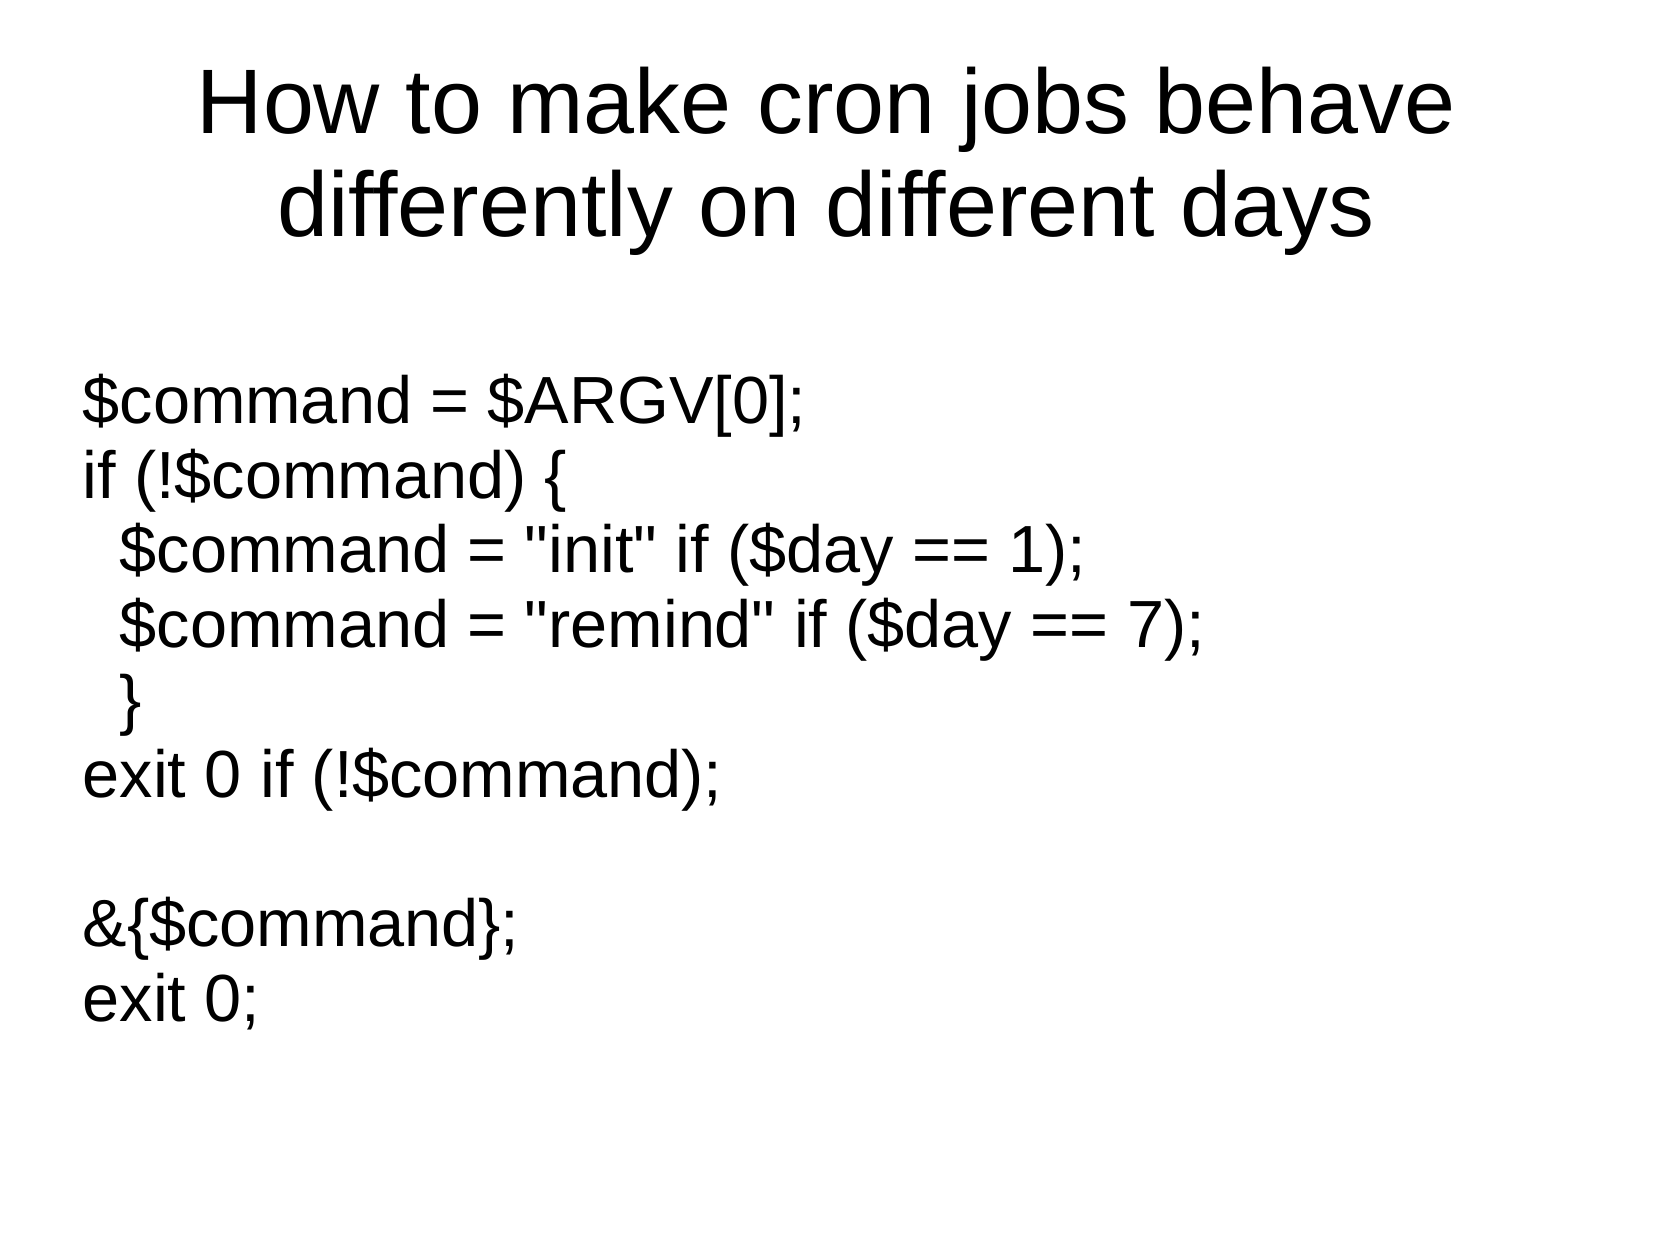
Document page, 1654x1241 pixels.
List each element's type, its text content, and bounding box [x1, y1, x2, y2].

subtitle $command = $ARGV[0]; if (!$command) { $command = "init" if ($day == 1); $command = "remind" if ($day == 7); } exit 0 if (!$command); &{$command}; exit 0; [82, 297, 1571, 1102]
title How to make cron jobs behave differently on different days [82, 50, 1571, 256]
